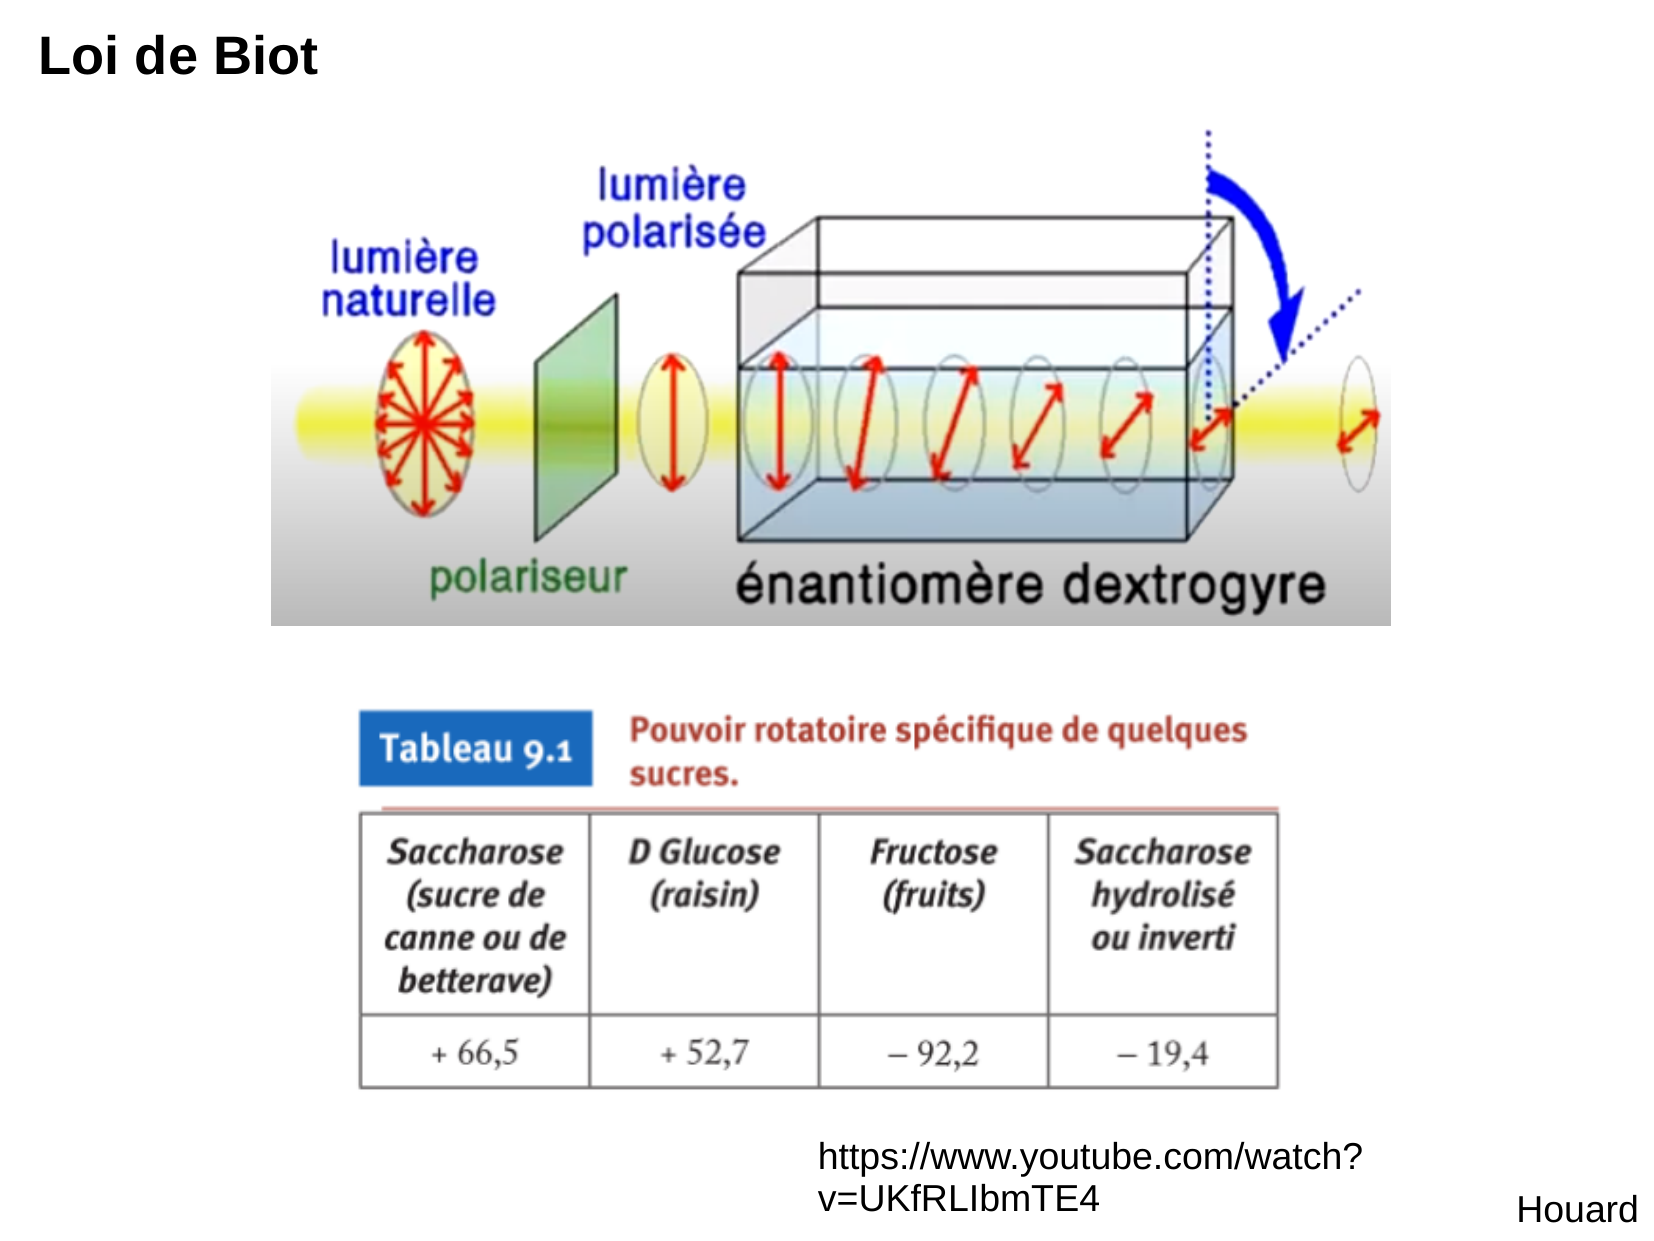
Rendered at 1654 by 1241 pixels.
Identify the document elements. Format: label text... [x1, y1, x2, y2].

picture [271, 117, 1391, 626]
text_box Houard [1228, 1185, 1654, 1239]
text_box https://www.youtube.com/watch?v=UKfRLIbmTE4 [803, 1127, 1654, 1185]
text_box Loi de Biot [23, 17, 631, 95]
picture [342, 702, 1300, 1103]
